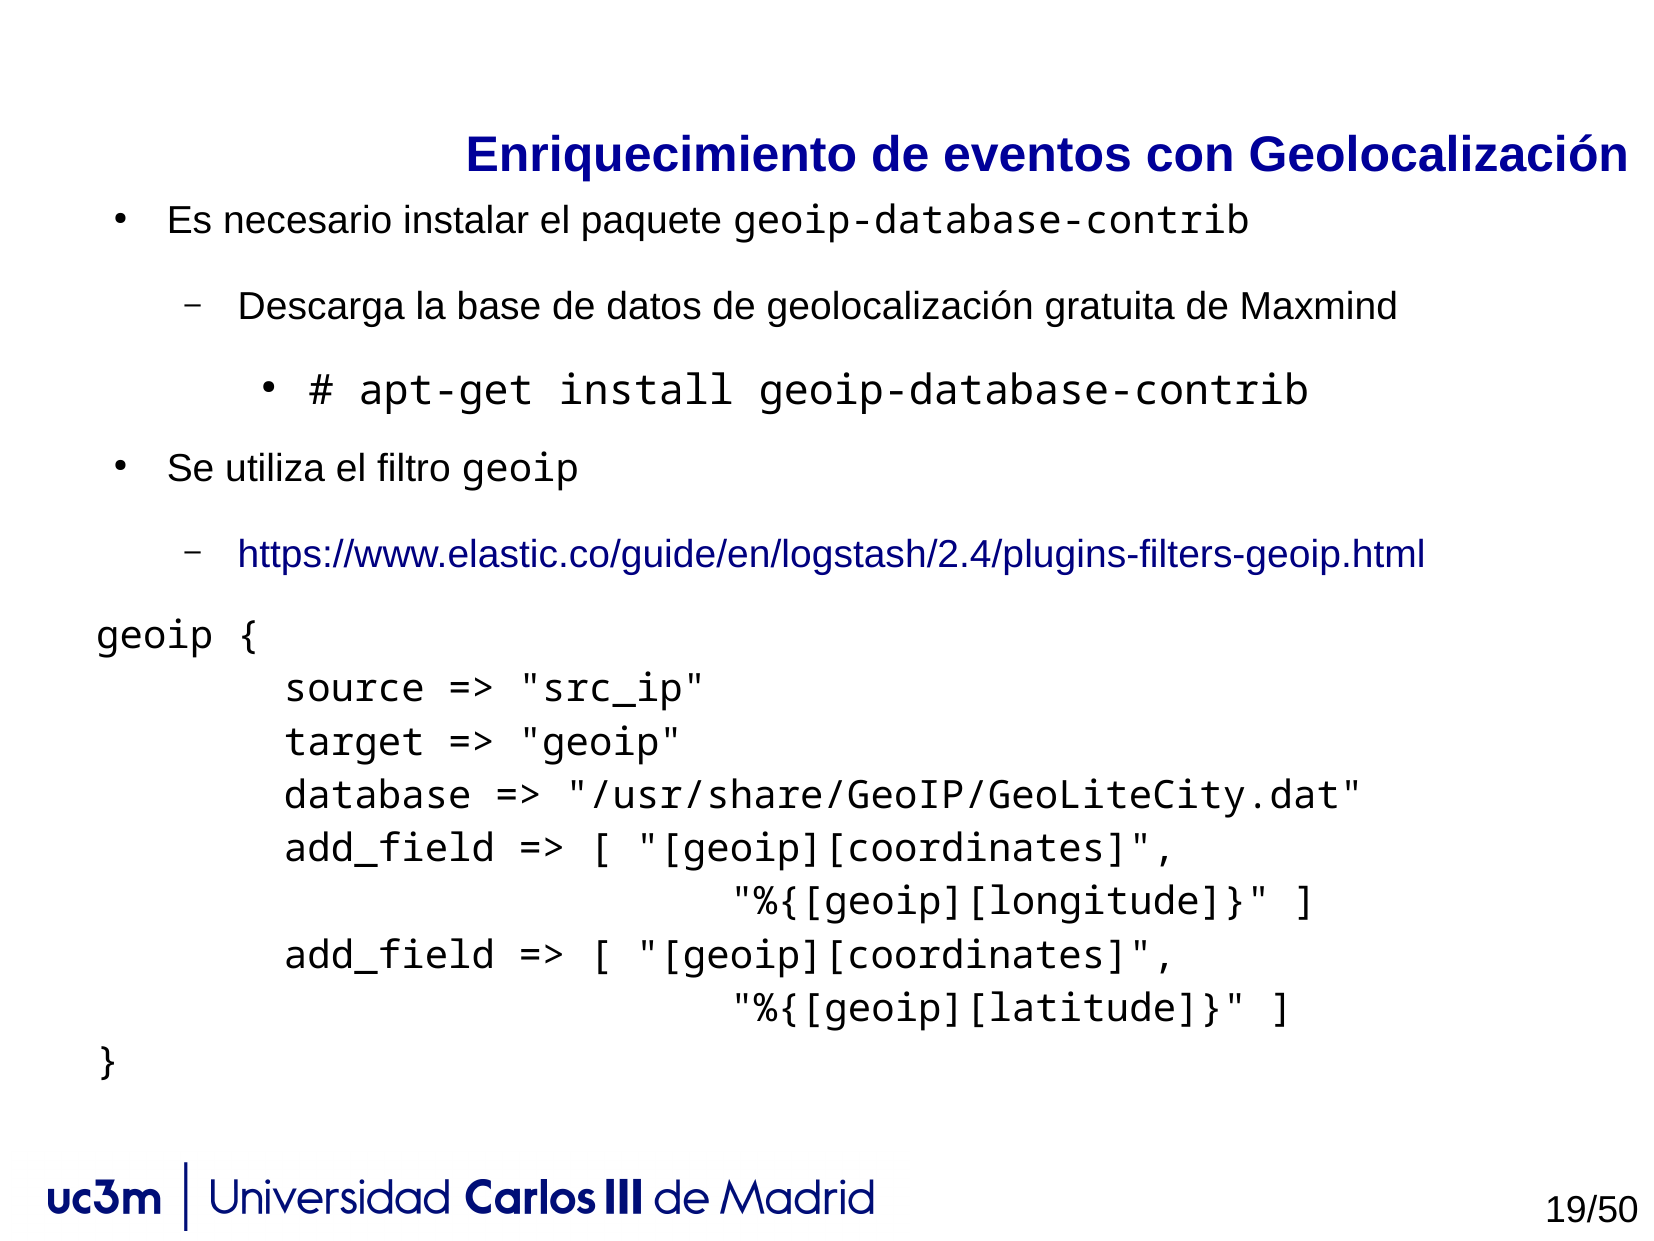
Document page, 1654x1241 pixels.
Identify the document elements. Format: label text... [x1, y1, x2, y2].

picture [11, 1151, 910, 1241]
list Es necesario instalar el paquete geoip-database-contrib Descarga la base de datos de geolocalización gratuita de Maxmind # apt-get install geoip-database-contrib Se utiliza el filtro geoip https://www.elastic.co/guide/en/logstash/2.4/plugins-filters-geoip.html geoip { source => "src_ip" target => "geoip" database => "/usr/share/GeoIP/GeoLiteCity.dat" add_field => [ "[geoip][coordinates]", "%{[geoip][longitude]}" ] add_field => [ "[geoip][coordinates]", "%{[geoip][latitude]}" ] } [95, 192, 1584, 1147]
title Enriquecimiento de eventos con Geolocalización [129, 0, 1630, 182]
